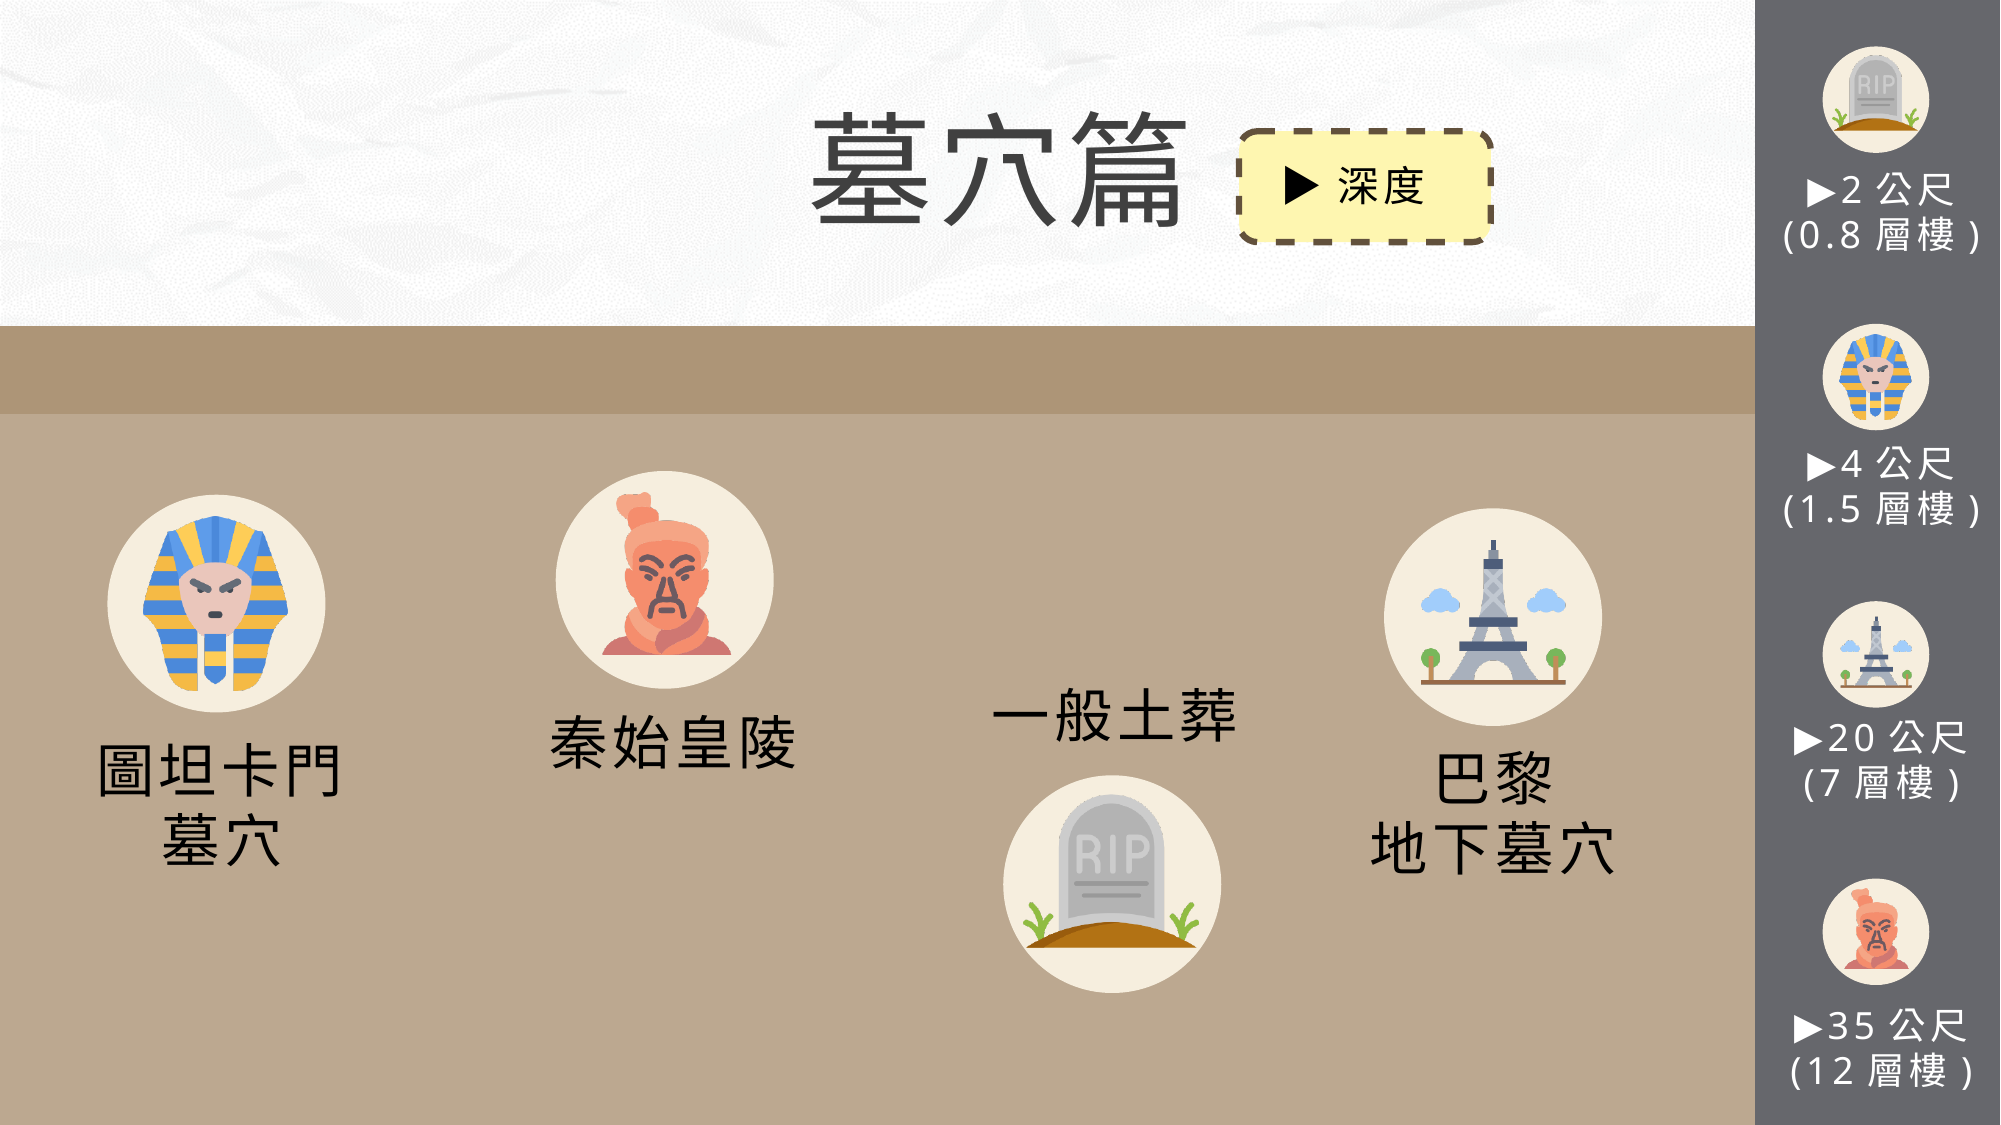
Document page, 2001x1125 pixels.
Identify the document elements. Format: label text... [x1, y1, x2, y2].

text_box ▶20公尺 (7層樓) [1760, 708, 2000, 810]
text_box ▶4公尺 (1.5層樓) [1760, 435, 2000, 536]
picture [1822, 323, 1930, 431]
picture [1003, 775, 1222, 993]
picture [555, 471, 775, 689]
text_box ▶深度 [1269, 155, 1448, 216]
picture [1822, 601, 1930, 708]
text_box 墓穴篇 [700, 87, 1300, 248]
text_box 一般土葬 [922, 674, 1307, 755]
text_box ▶35公尺 (12層樓) [1760, 997, 2000, 1098]
picture [1822, 878, 1930, 985]
text_box 巴黎 地下墓穴 [1336, 737, 1651, 888]
picture [1822, 46, 1930, 153]
picture [1384, 508, 1603, 726]
text_box [0, 0, 2000, 1125]
picture [107, 494, 326, 713]
text_box ▶2公尺 (0.8層樓) [1760, 160, 2000, 262]
text_box 圖坦卡門墓穴 [65, 728, 380, 880]
text_box 秦始皇陵 [515, 700, 830, 782]
text_box [1239, 131, 1491, 243]
